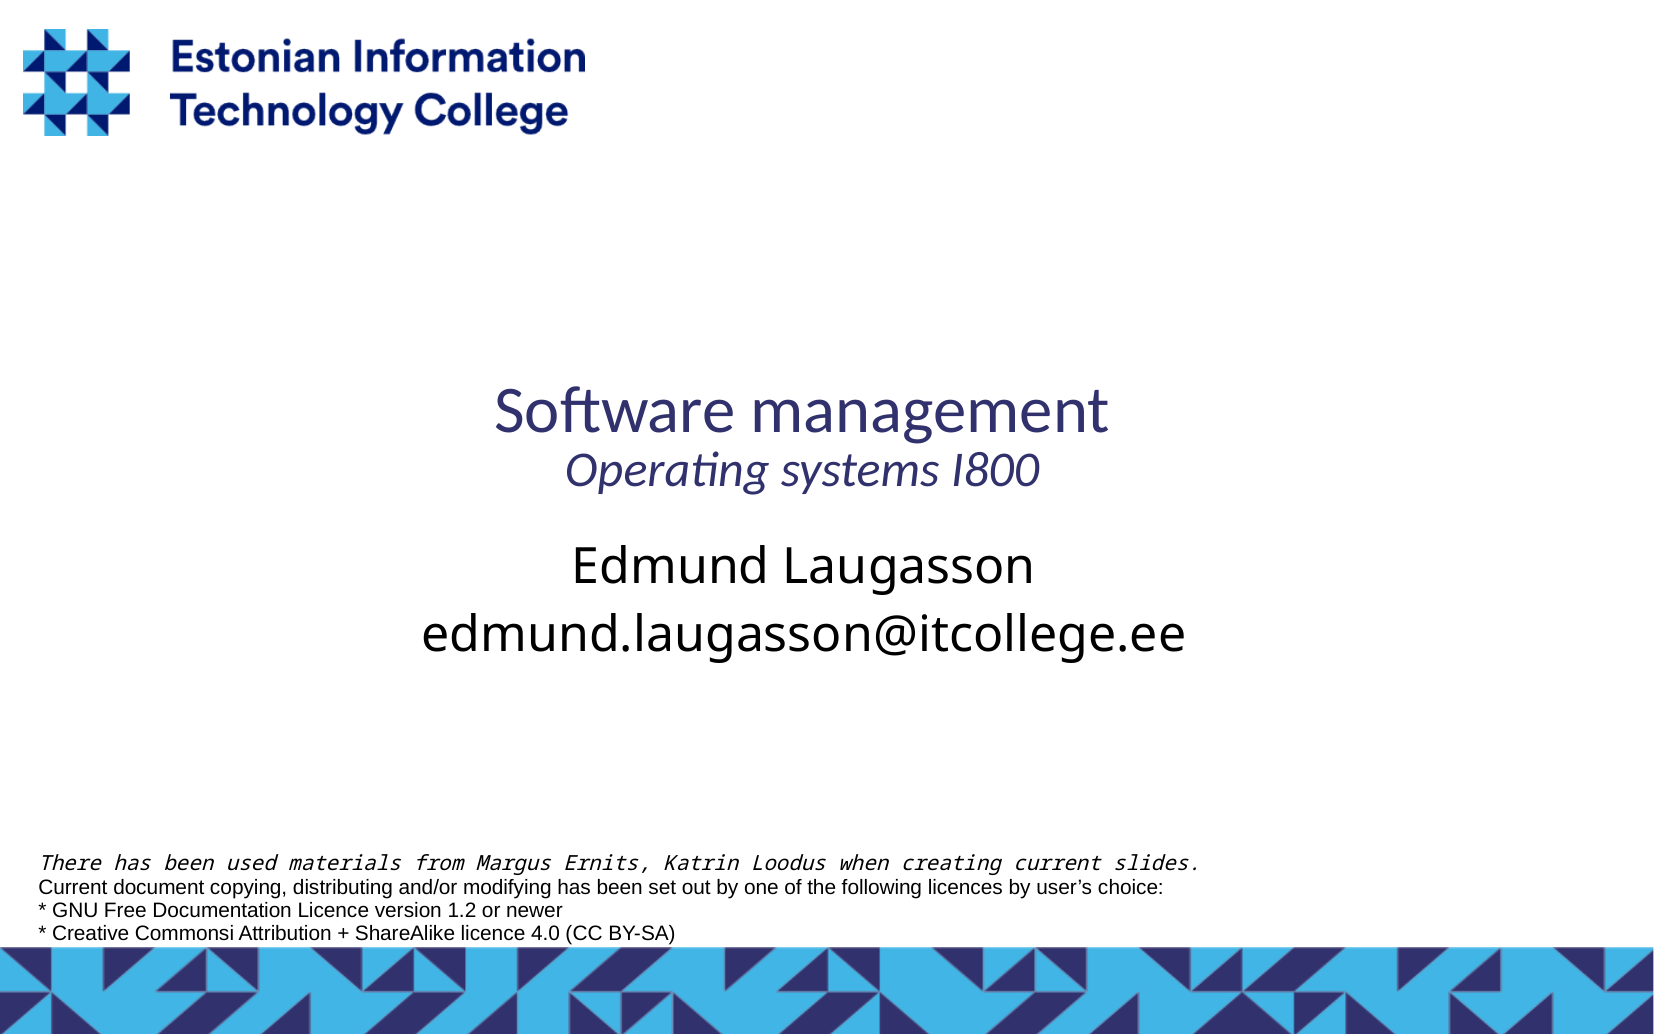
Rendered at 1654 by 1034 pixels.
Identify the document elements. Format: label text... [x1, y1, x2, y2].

picture [23, 29, 585, 136]
text_box There has been used materials from Margus Ernits, Katrin Loodus when creating current slides. [23, 840, 1229, 880]
text_box Current document copying, distributing and/or modifying has been set out by one of the following licences by user’s choice: * GNU Free Documentation Licence version 1.2 or newer * Creative Commonsi Attribution + ShareAlike licence 4.0 (CC BY-SA) [23, 868, 1642, 954]
subtitle Edmund Laugasson edmund.laugasson@itcollege.ee [236, 532, 1372, 665]
title Software management Operating systems I800 [234, 346, 1371, 535]
